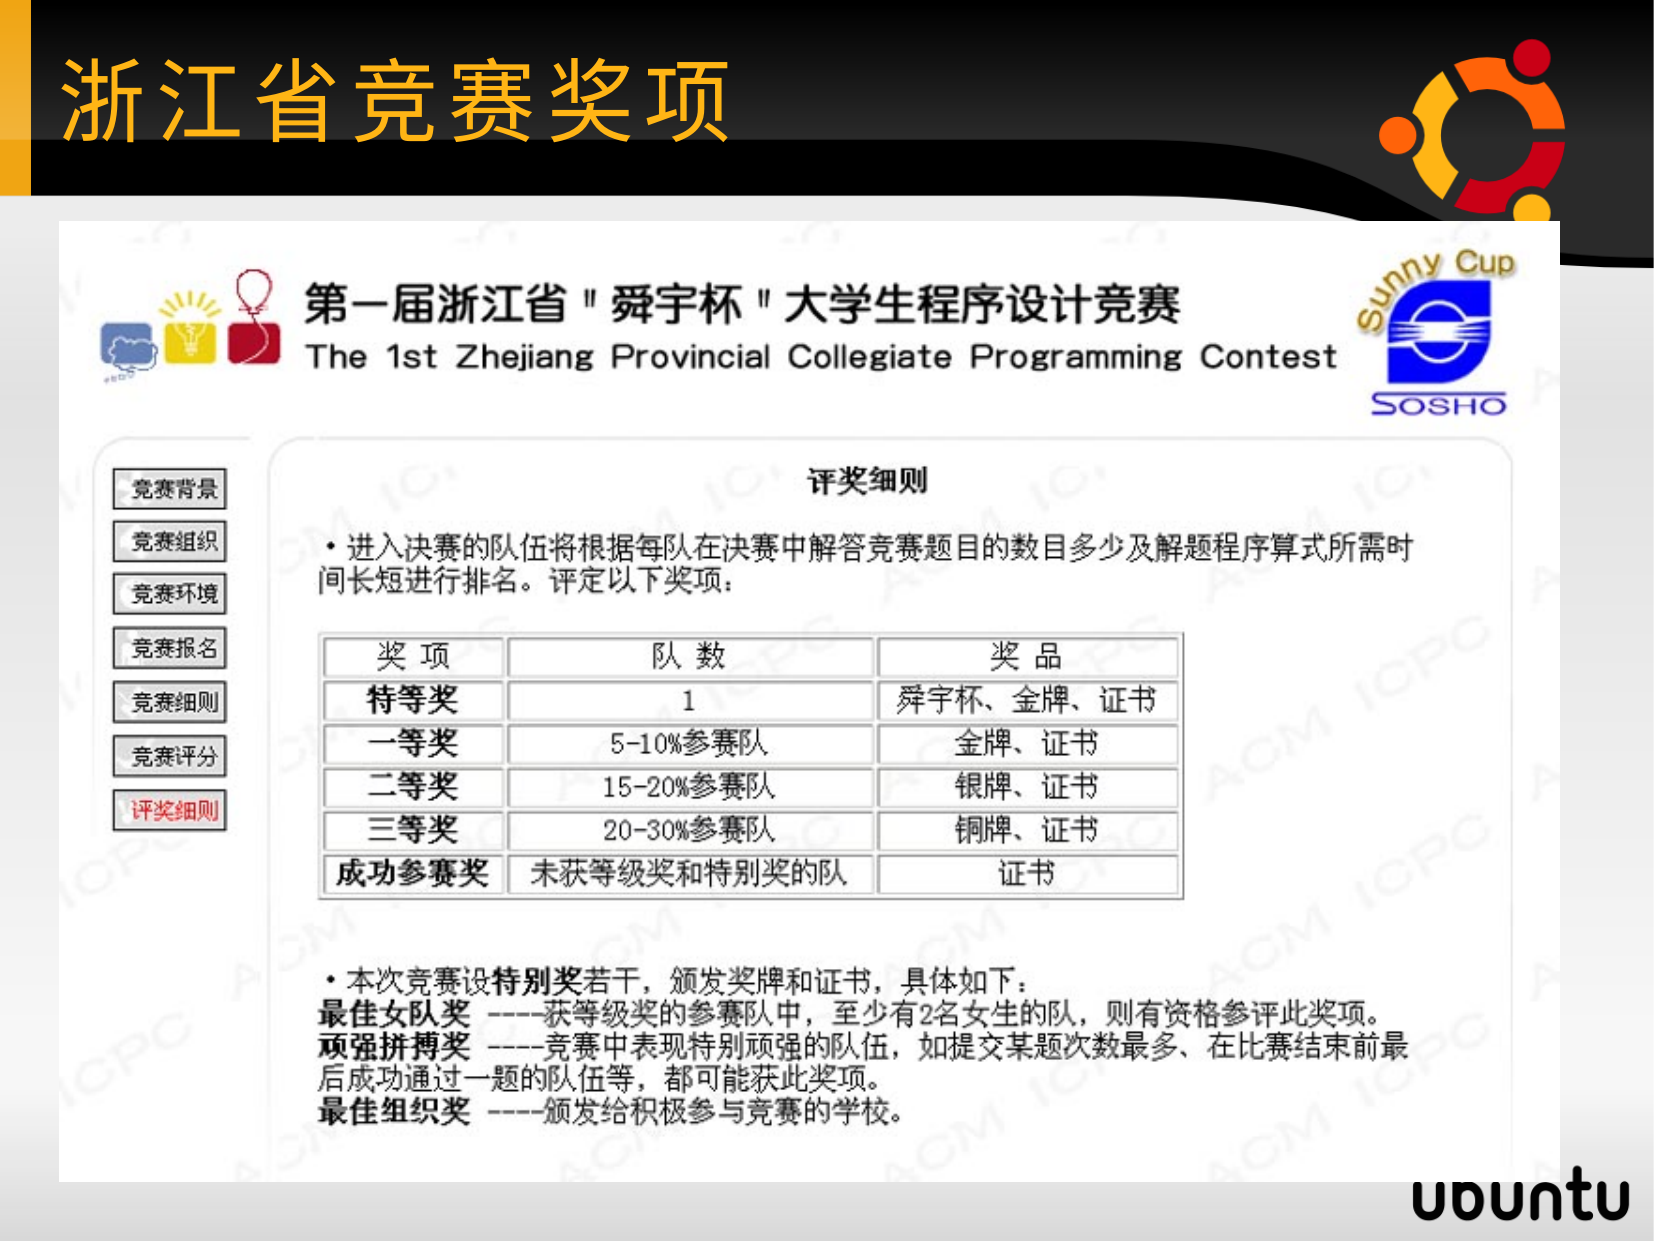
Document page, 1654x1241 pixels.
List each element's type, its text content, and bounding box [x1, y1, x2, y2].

picture [0, 0, 1654, 1241]
title 浙江省竞赛奖项 [59, 36, 1270, 171]
